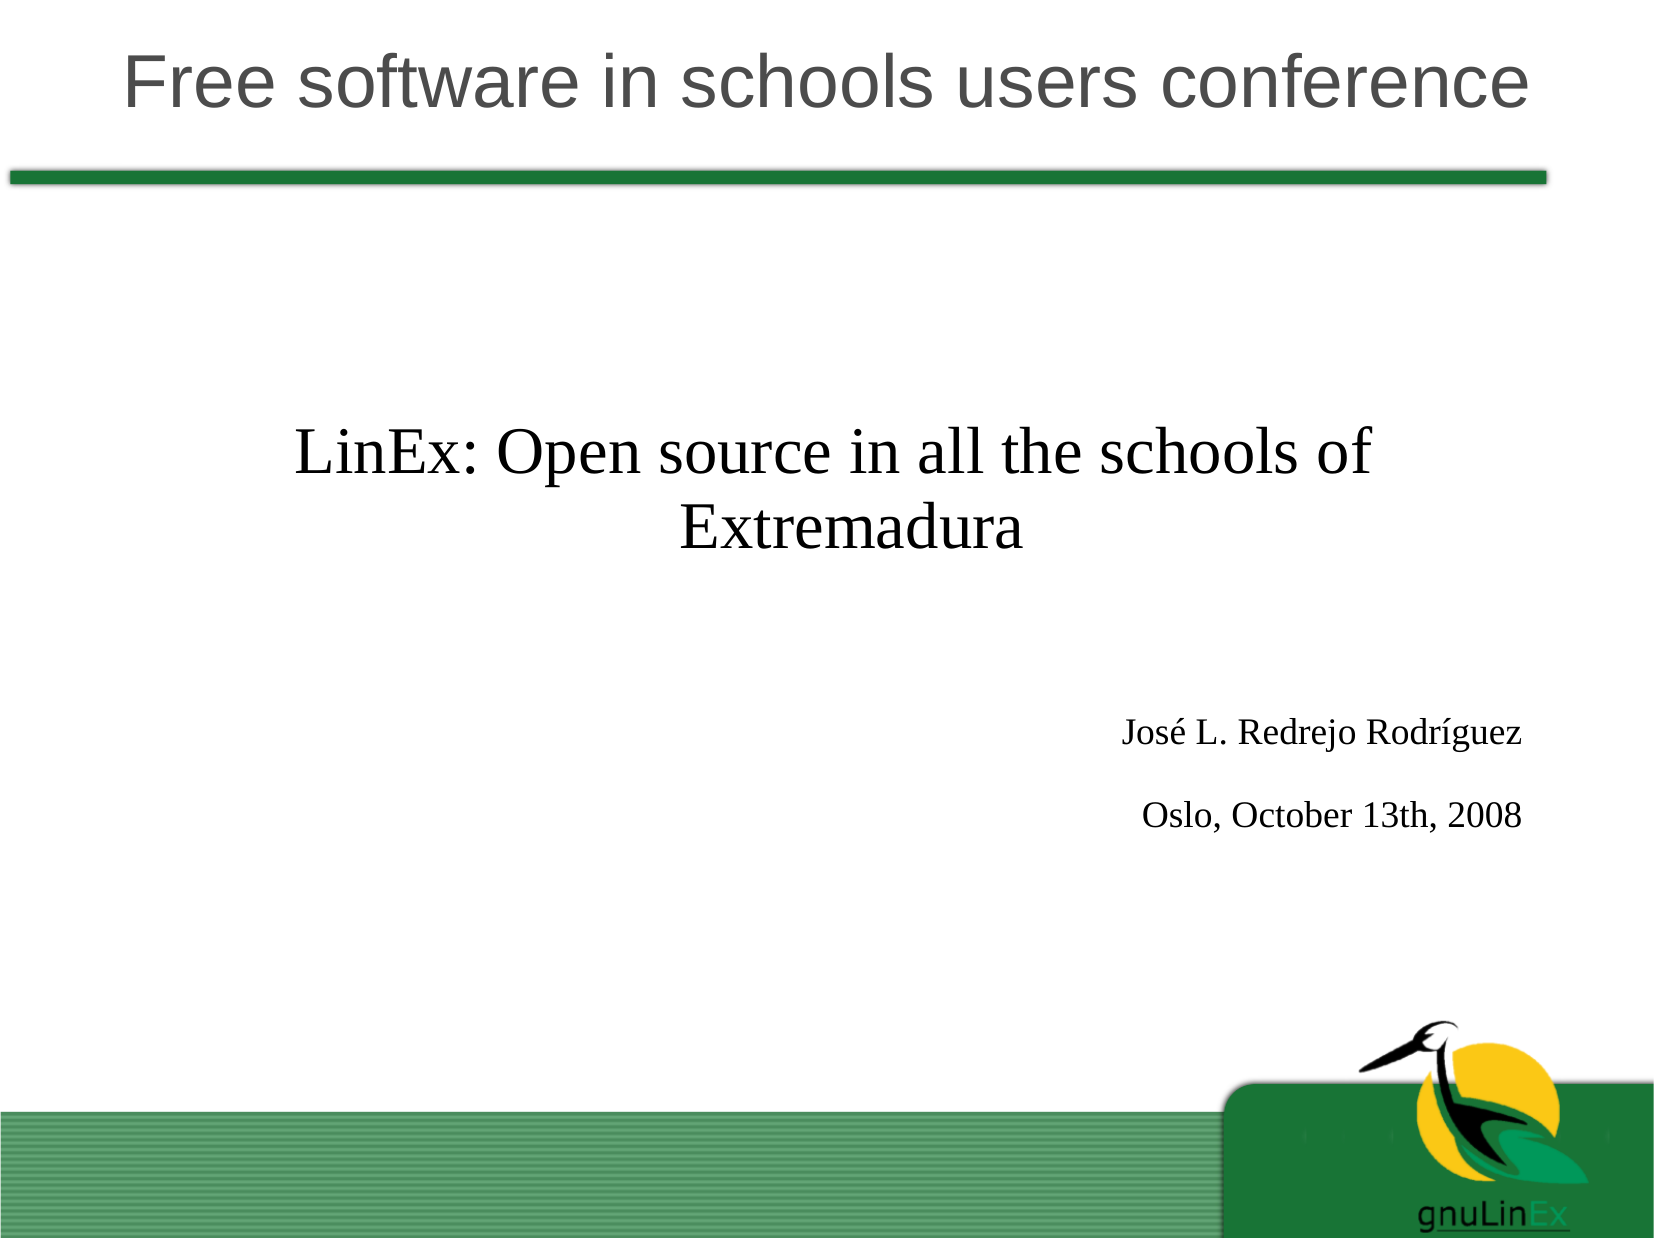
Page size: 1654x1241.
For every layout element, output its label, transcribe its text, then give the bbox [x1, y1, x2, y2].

title Free software in schools users conference [121, 0, 1534, 164]
picture [0, 0, 1654, 1238]
subtitle LinEx: Open source in all the schools of Extremadura José L. Redrejo Rodríguez Oslo, October 13th, 2008 [110, 273, 1523, 977]
